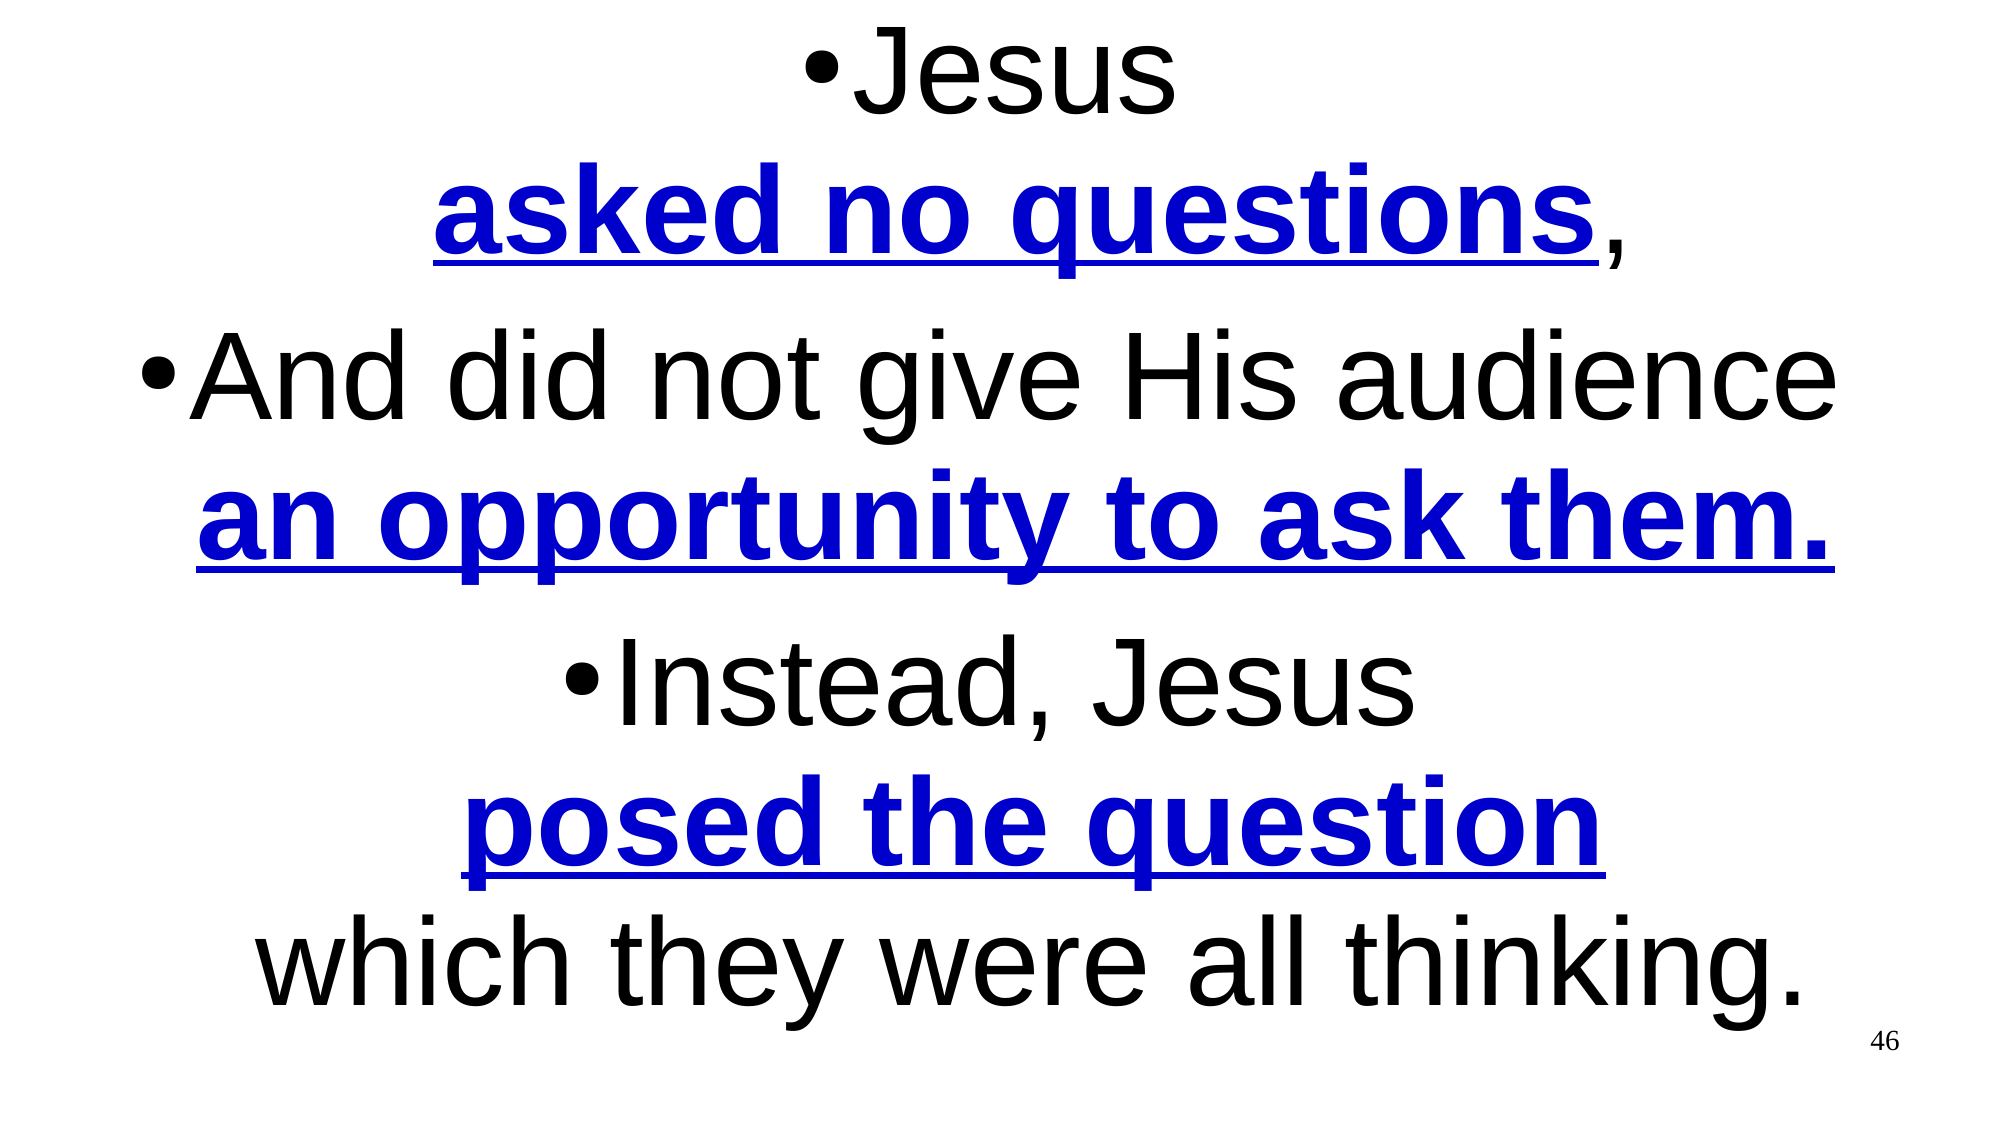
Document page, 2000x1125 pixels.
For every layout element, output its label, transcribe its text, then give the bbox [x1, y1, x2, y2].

list Jesus asked no questions, And did not give His audience an opportunity to ask them. Instead, Jesus posed the question which they were all thinking. [0, 0, 1996, 1123]
